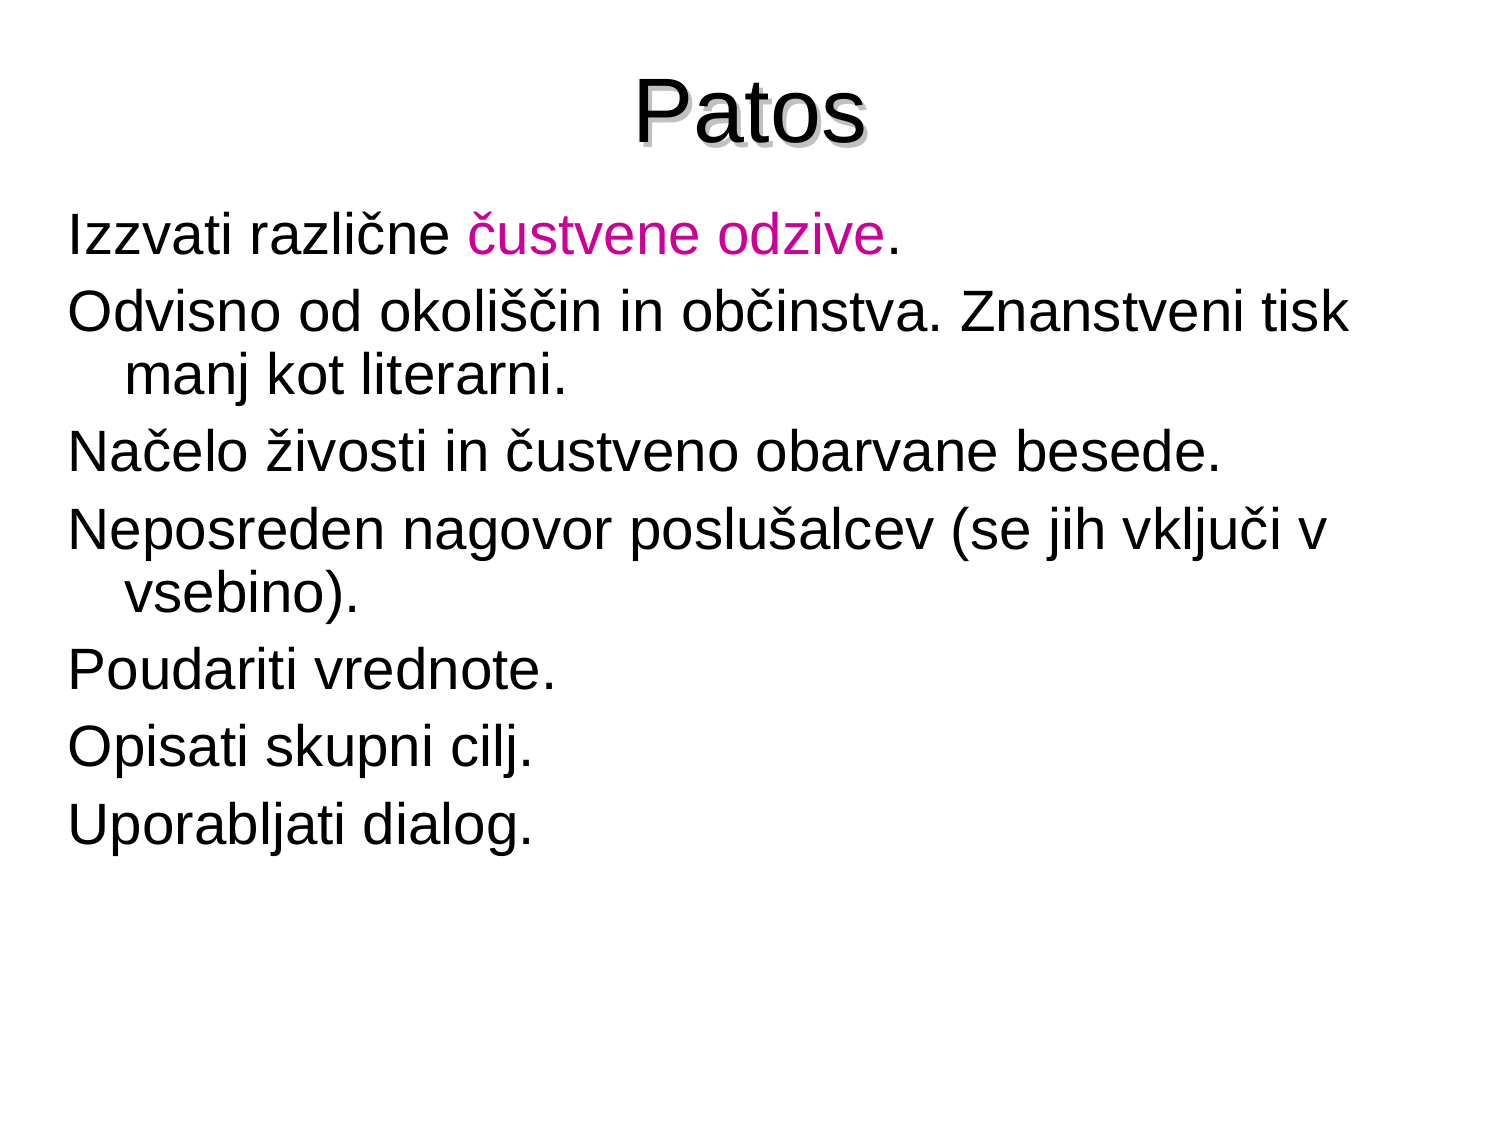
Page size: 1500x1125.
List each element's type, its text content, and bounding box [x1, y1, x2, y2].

title Patos [75, 43, 1426, 169]
list Izzvati različne čustvene odzive. Odvisno od okoliščin in občinstva. Znanstveni tisk manj kot literarni. Načelo živosti in čustveno obarvane besede. Neposreden nagovor poslušalcev (se jih vključi v vsebino). Poudariti vrednote. Opisati skupni cilj. Uporabljati dialog. [53, 196, 1375, 946]
